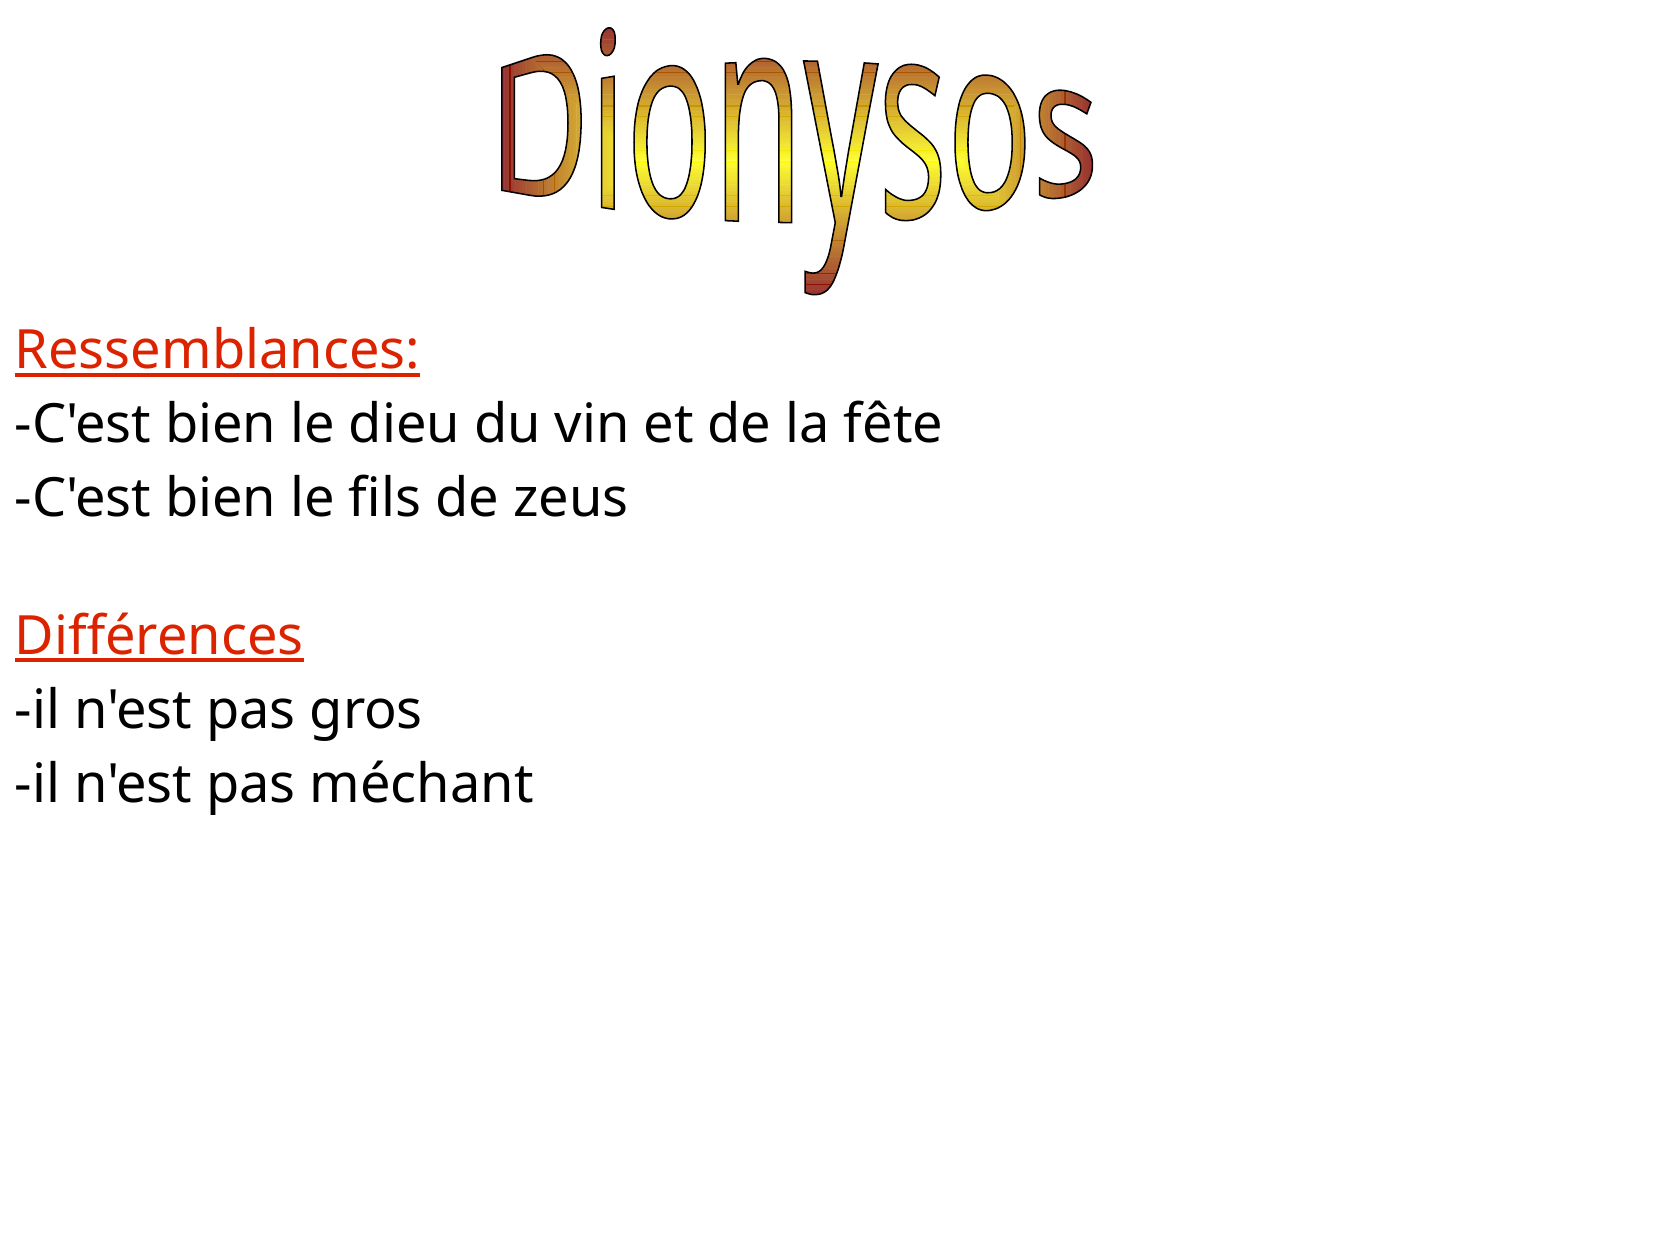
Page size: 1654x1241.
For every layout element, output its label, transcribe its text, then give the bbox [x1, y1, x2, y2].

text_box Dionysos [1039, 90, 1093, 199]
text_box Dionysos [501, 54, 582, 197]
text_box Dionysos [725, 58, 792, 223]
text_box Ressemblances: -C'est bien le dieu du vin et de la fête -C'est bien le fils de zeus [0, 303, 1625, 621]
text_box Dionysos [803, 60, 879, 295]
text_box Dionysos [600, 27, 616, 56]
text_box Dionysos [885, 64, 941, 221]
text_box Différences -il n'est pas gros -il n'est pas méchant [0, 588, 827, 831]
text_box Dionysos [955, 75, 1025, 211]
text_box Dionysos [601, 76, 615, 210]
text_box Dionysos [634, 65, 706, 219]
